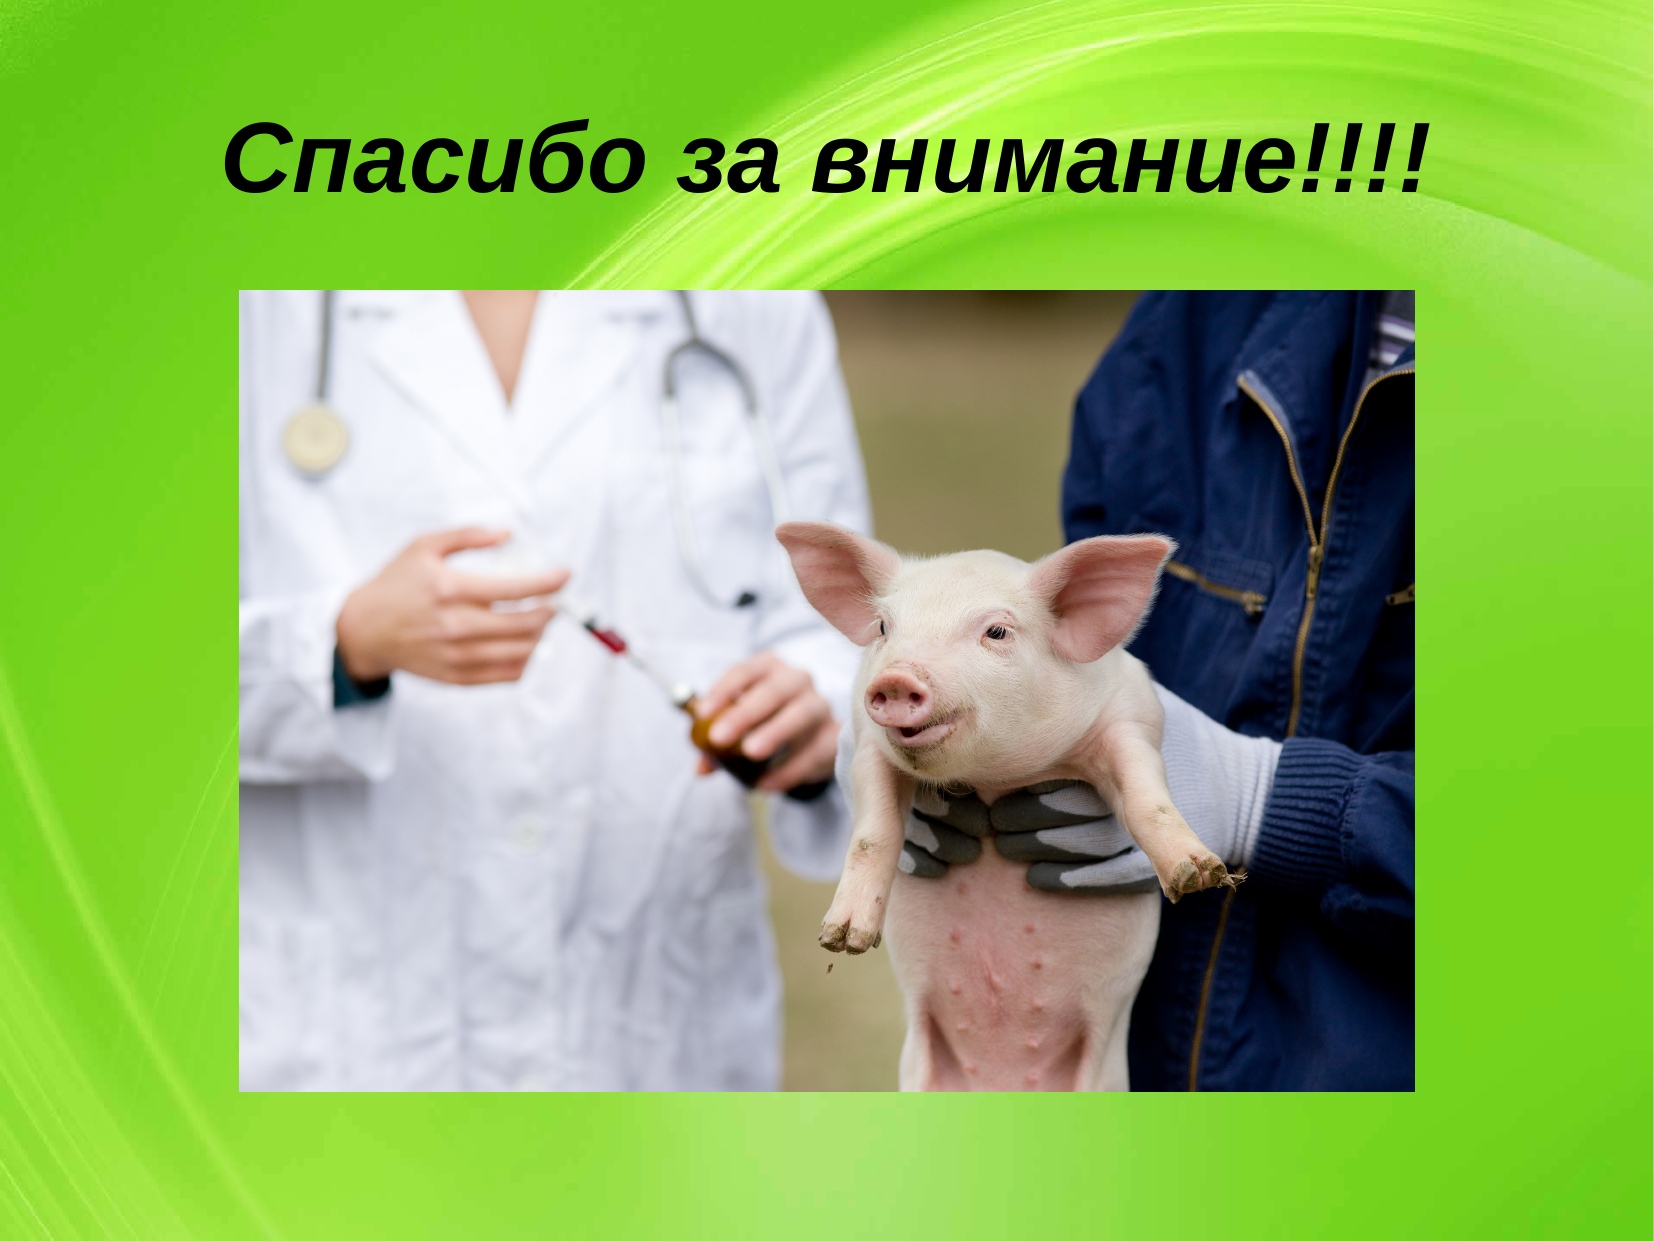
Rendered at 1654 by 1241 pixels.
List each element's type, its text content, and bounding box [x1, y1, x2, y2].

title Спасибо за внимание!!!! [82, 49, 1571, 257]
picture [239, 290, 1415, 1092]
